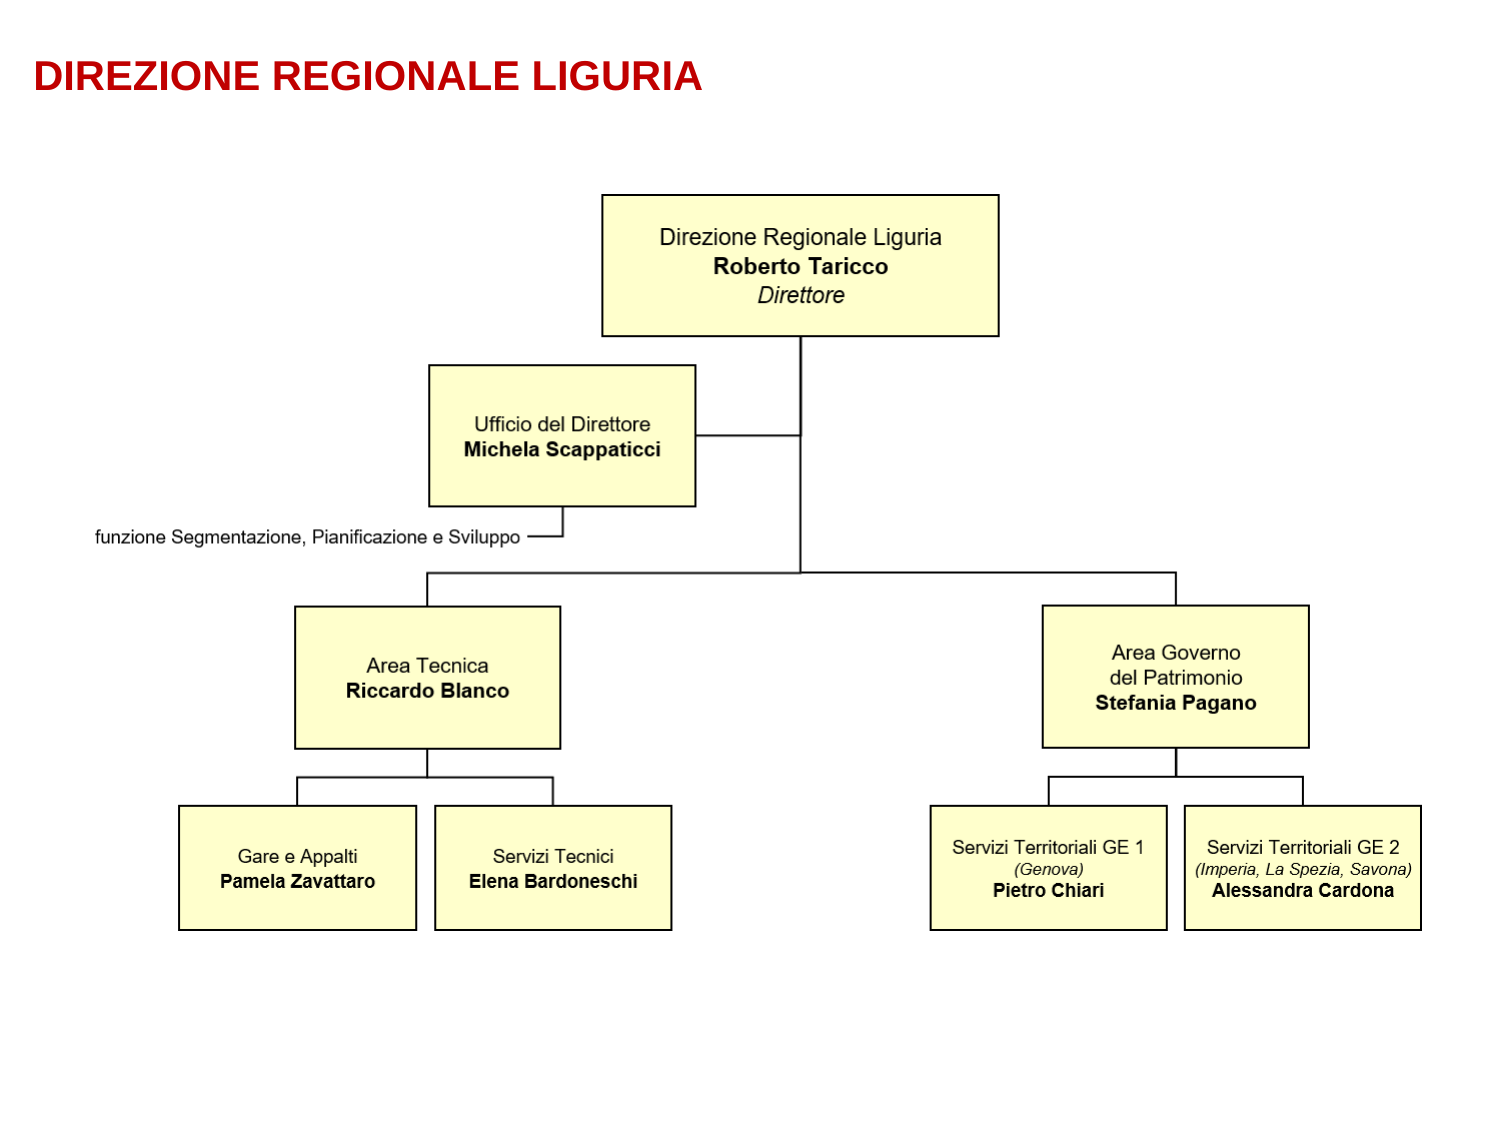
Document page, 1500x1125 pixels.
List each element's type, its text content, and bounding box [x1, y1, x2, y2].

text_box DIREZIONE REGIONALE LIGURIA [18, 41, 1482, 124]
picture [78, 194, 1422, 931]
